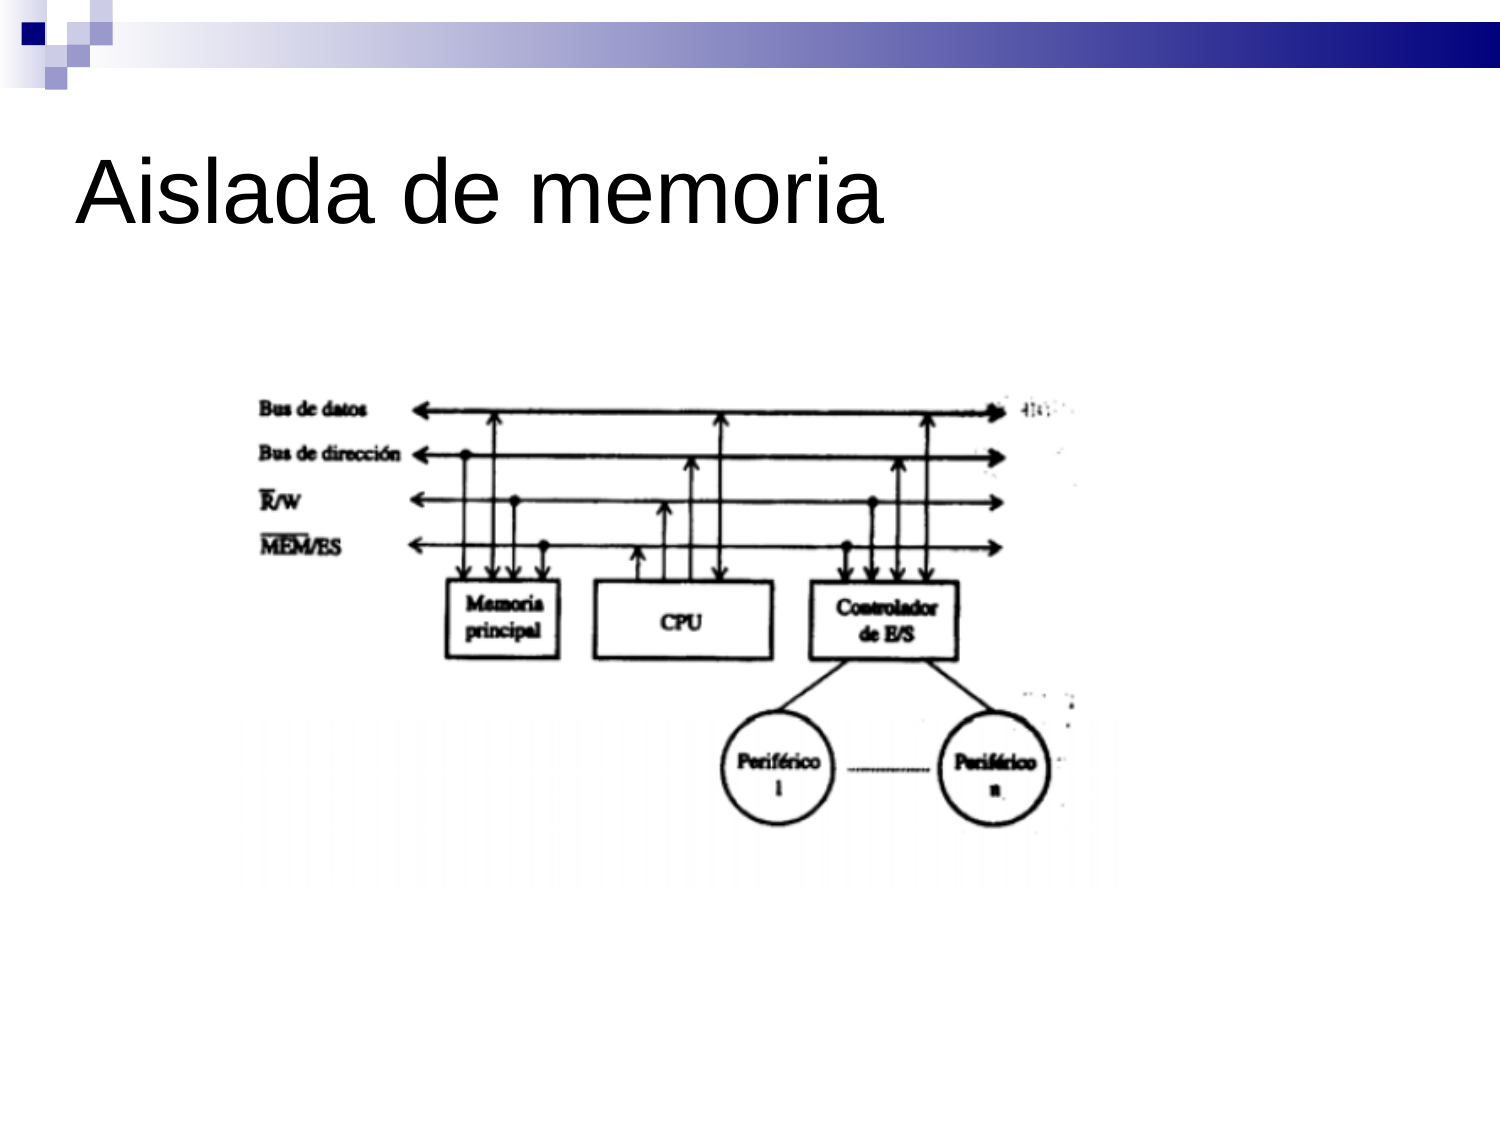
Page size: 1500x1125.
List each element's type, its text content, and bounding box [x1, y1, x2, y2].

title Aislada de memoria [75, 77, 1425, 298]
picture [236, 383, 1122, 888]
